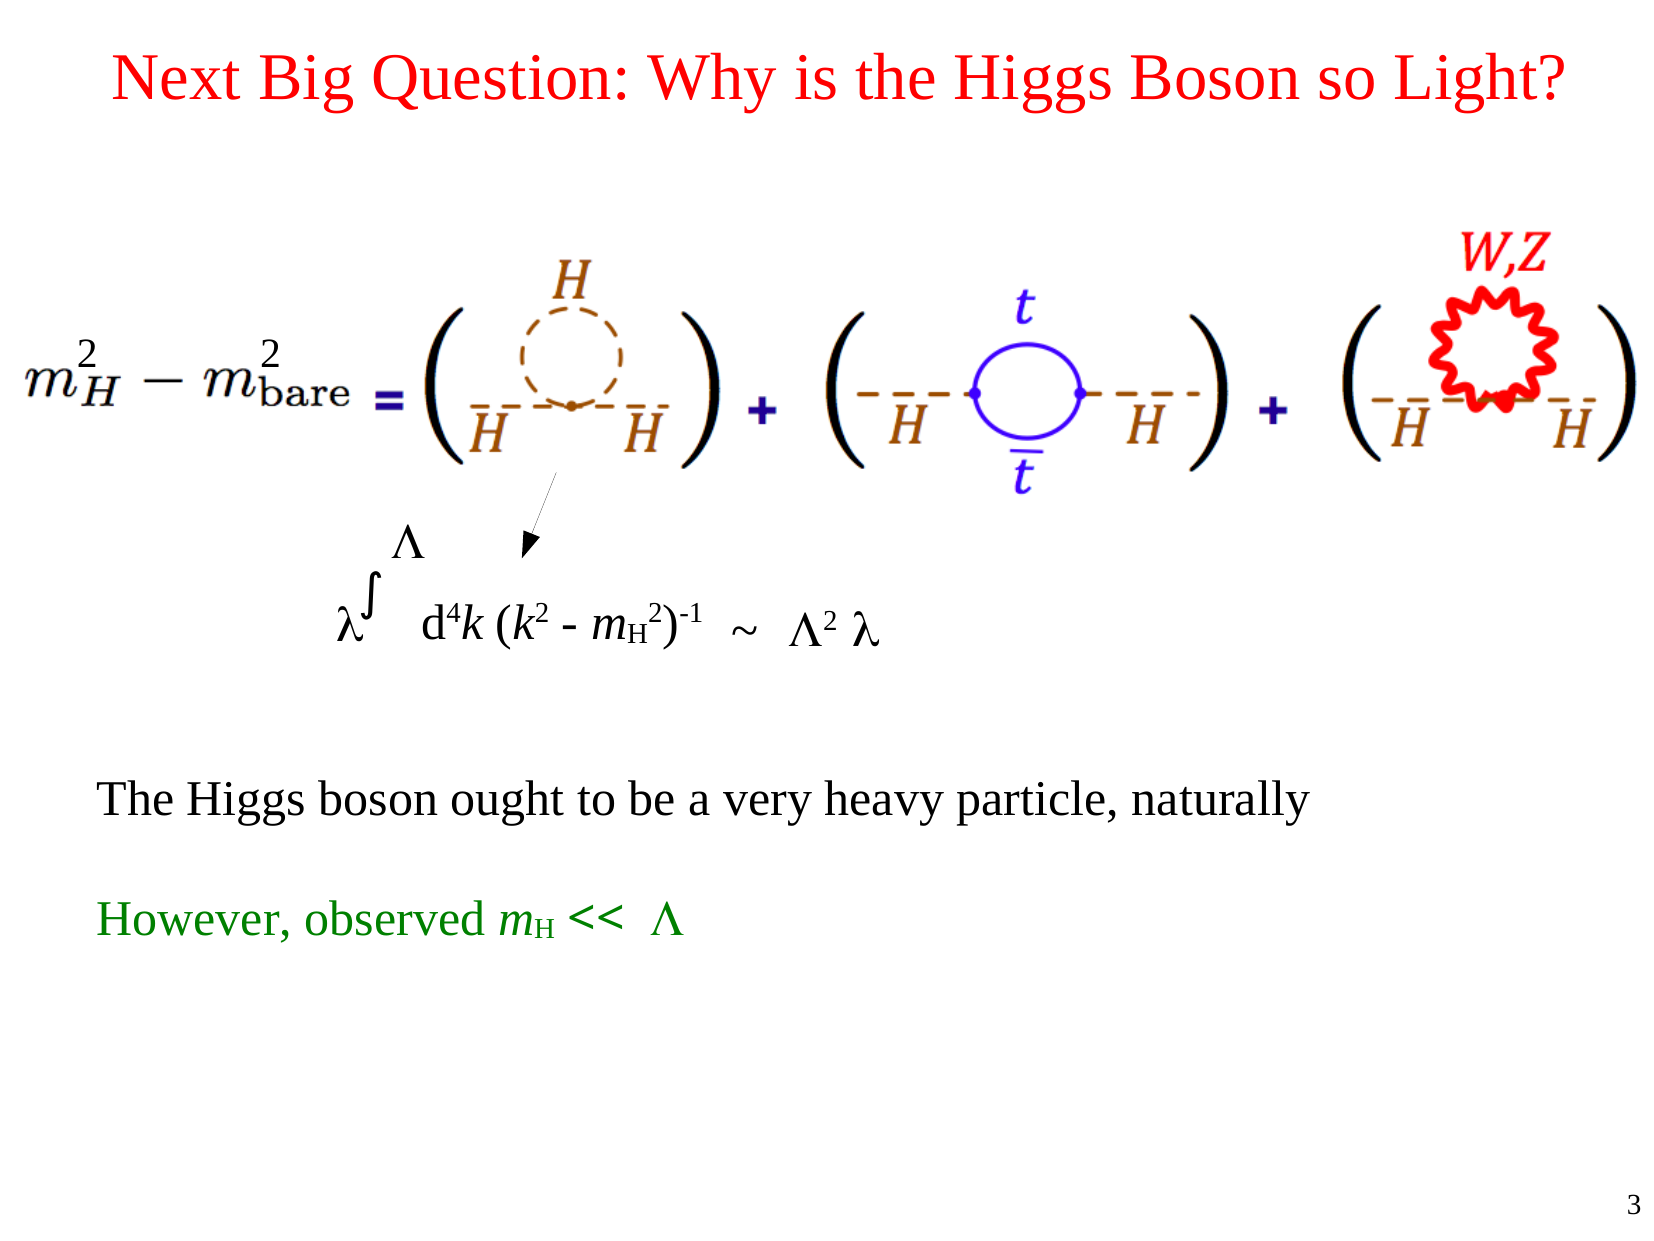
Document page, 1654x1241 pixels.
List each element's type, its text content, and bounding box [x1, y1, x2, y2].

text_box Λ [390, 524, 426, 575]
text_box 2 [259, 330, 286, 390]
text_box ~ [731, 603, 772, 659]
text_box The Higgs boson ought to be a very heavy particle, naturally However, observed mH << Λ [96, 770, 1310, 957]
text_box ∫ [358, 556, 426, 688]
text_box 2 [76, 330, 102, 390]
text_box λ [336, 607, 364, 658]
text_box Λ2 λ [788, 609, 885, 667]
text_box d4k (k2 - mH2)-1 [421, 594, 704, 669]
picture [7, 225, 1648, 526]
title Next Big Question: Why is the Higgs Boson so Light? [93, 0, 1589, 172]
